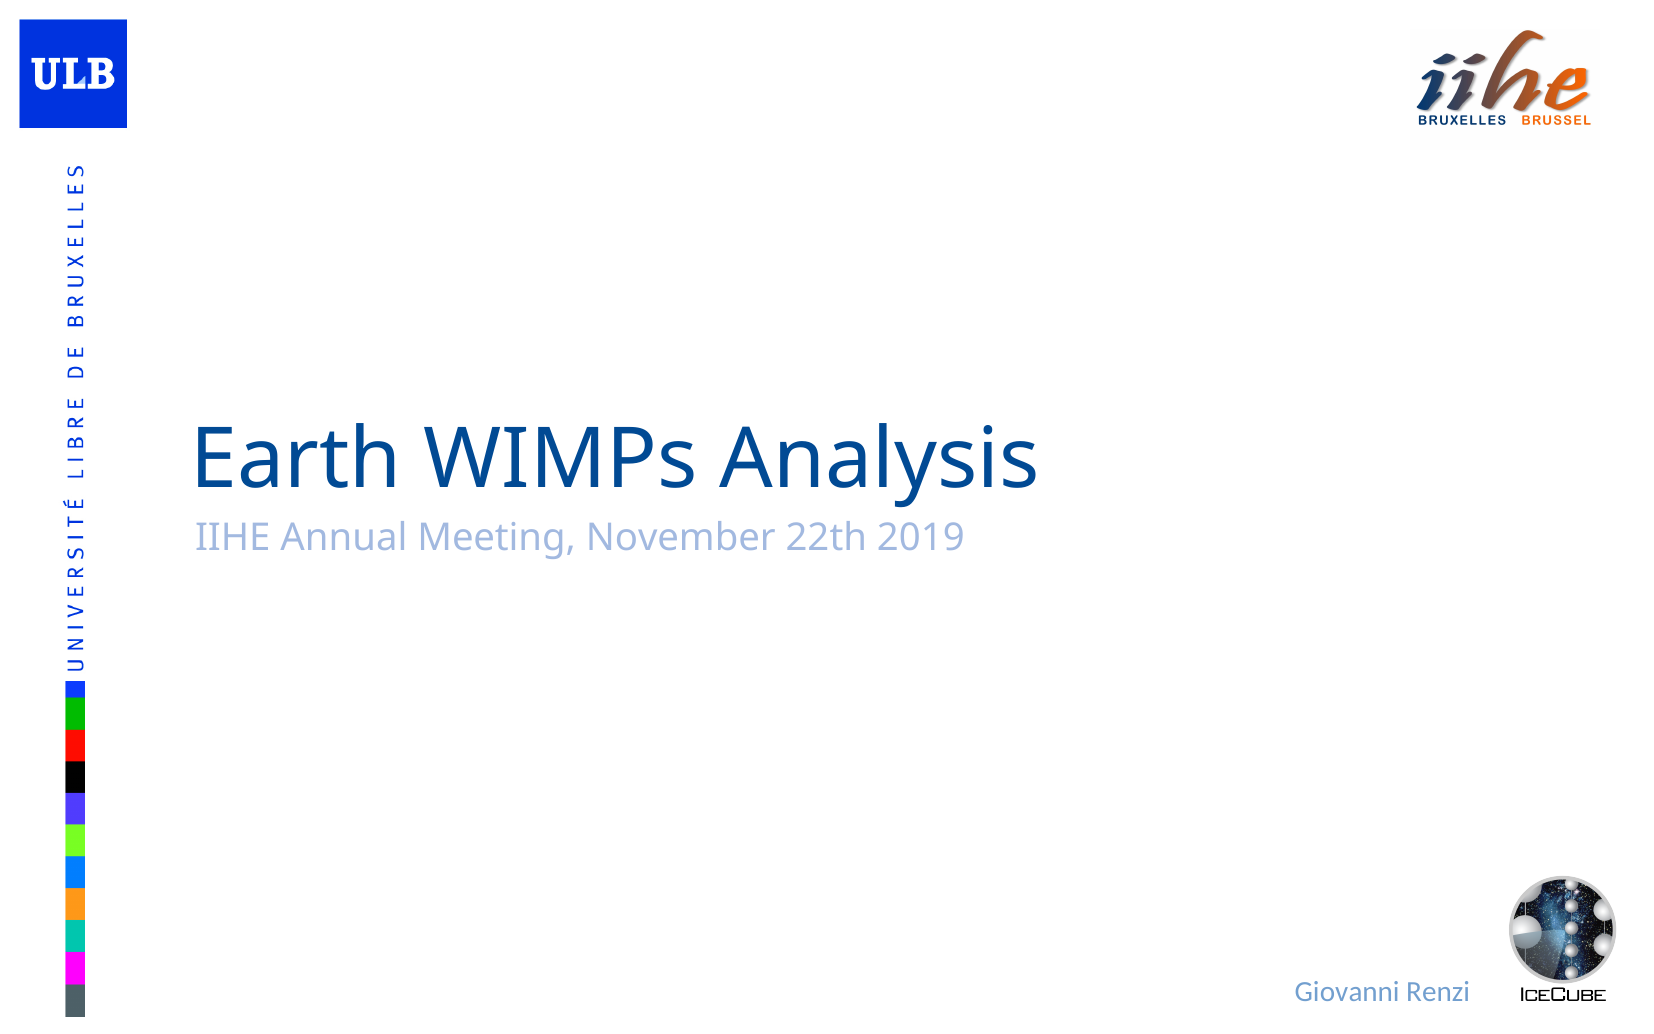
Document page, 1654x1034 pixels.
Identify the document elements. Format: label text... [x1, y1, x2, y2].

picture [1500, 869, 1619, 1001]
picture [0, 19, 151, 1017]
text_box Giovanni Renzi [765, 930, 1486, 1034]
picture [1410, 29, 1600, 150]
subtitle IIHE Annual Meeting, November 22th 2019 [195, 512, 1353, 684]
title Earth WIMPs Analysis [175, 343, 1582, 565]
